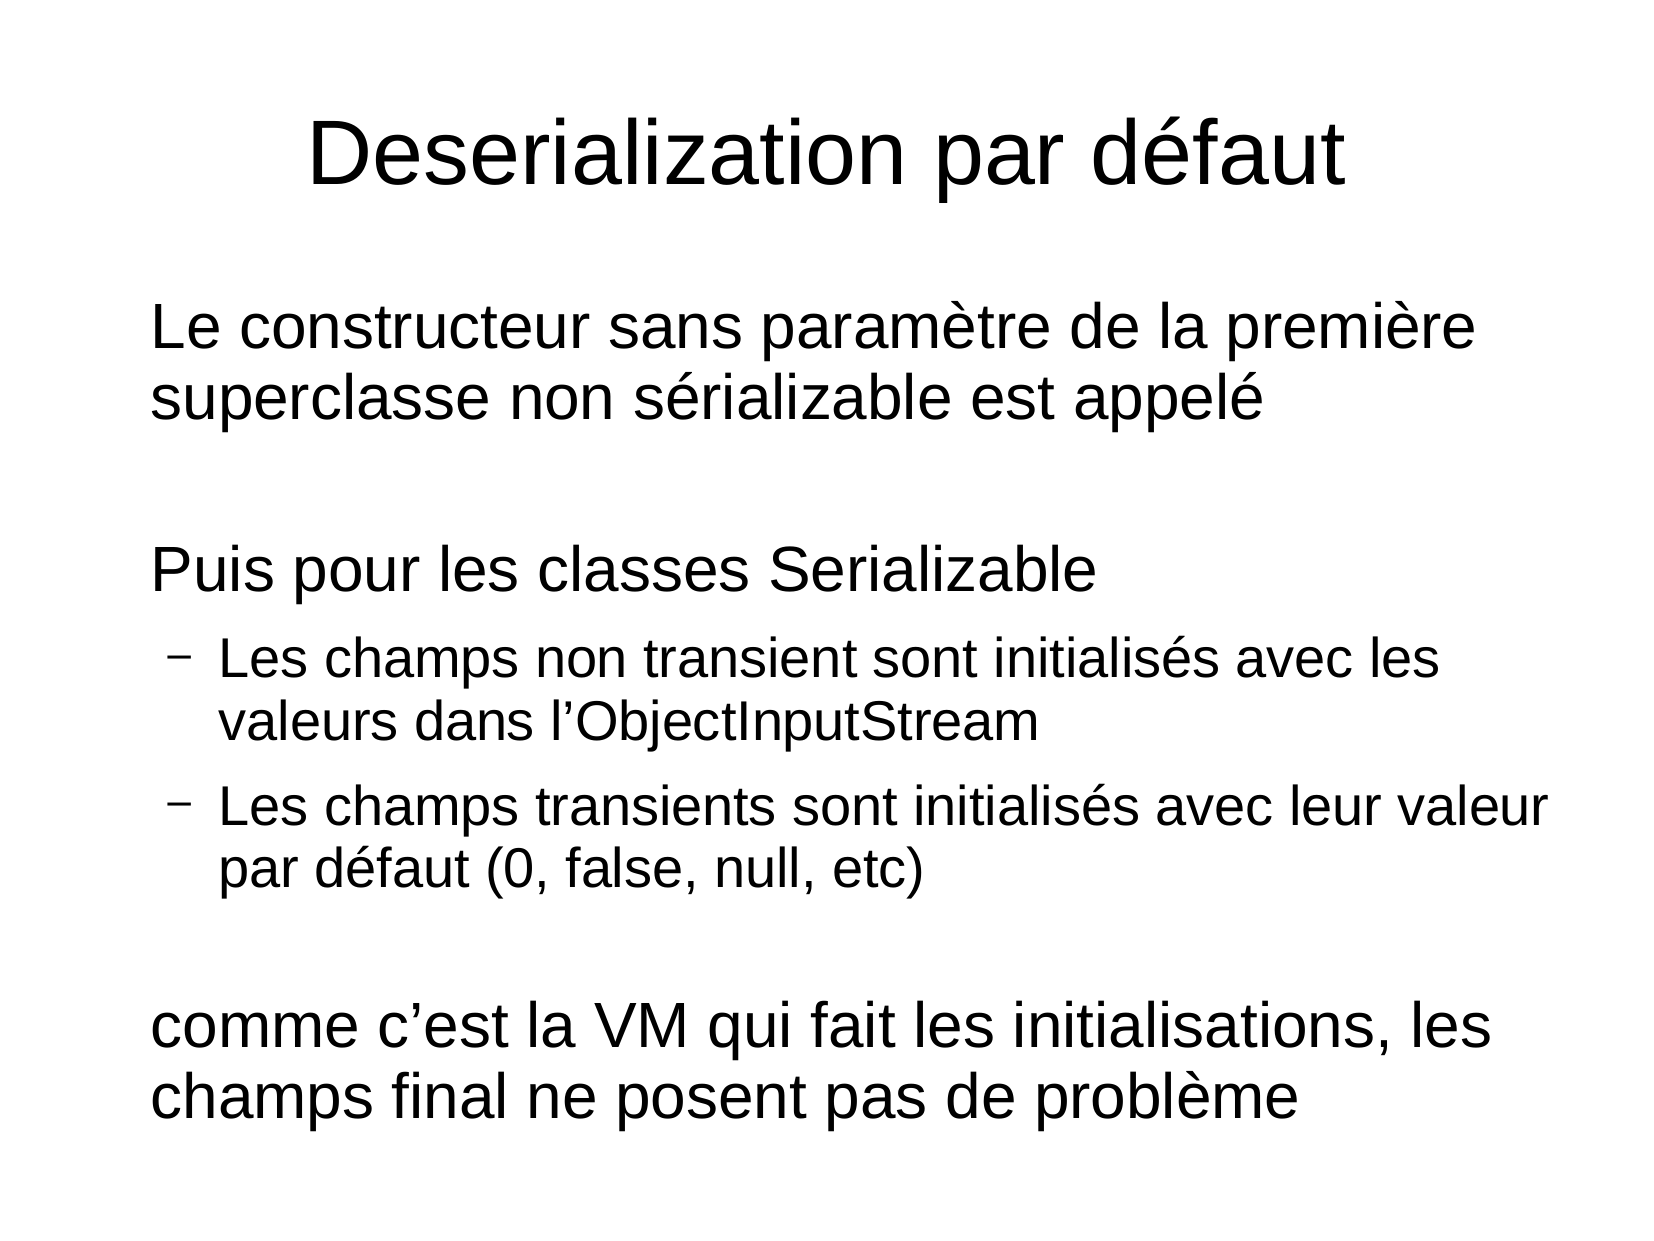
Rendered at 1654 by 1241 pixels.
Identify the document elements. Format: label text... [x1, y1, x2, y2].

title Deserialization par défaut [82, 49, 1571, 257]
list Le constructeur sans paramètre de la première superclasse non sérializable est appelé Puis pour les classes Serializable Les champs non transient sont initialisés avec les valeurs dans l’ObjectInputStream Les champs transients sont initialisés avec leur valeur par défaut (0, false, null, etc) comme c’est la VM qui fait les initialisations, les champs final ne posent pas de problème [82, 290, 1571, 1141]
